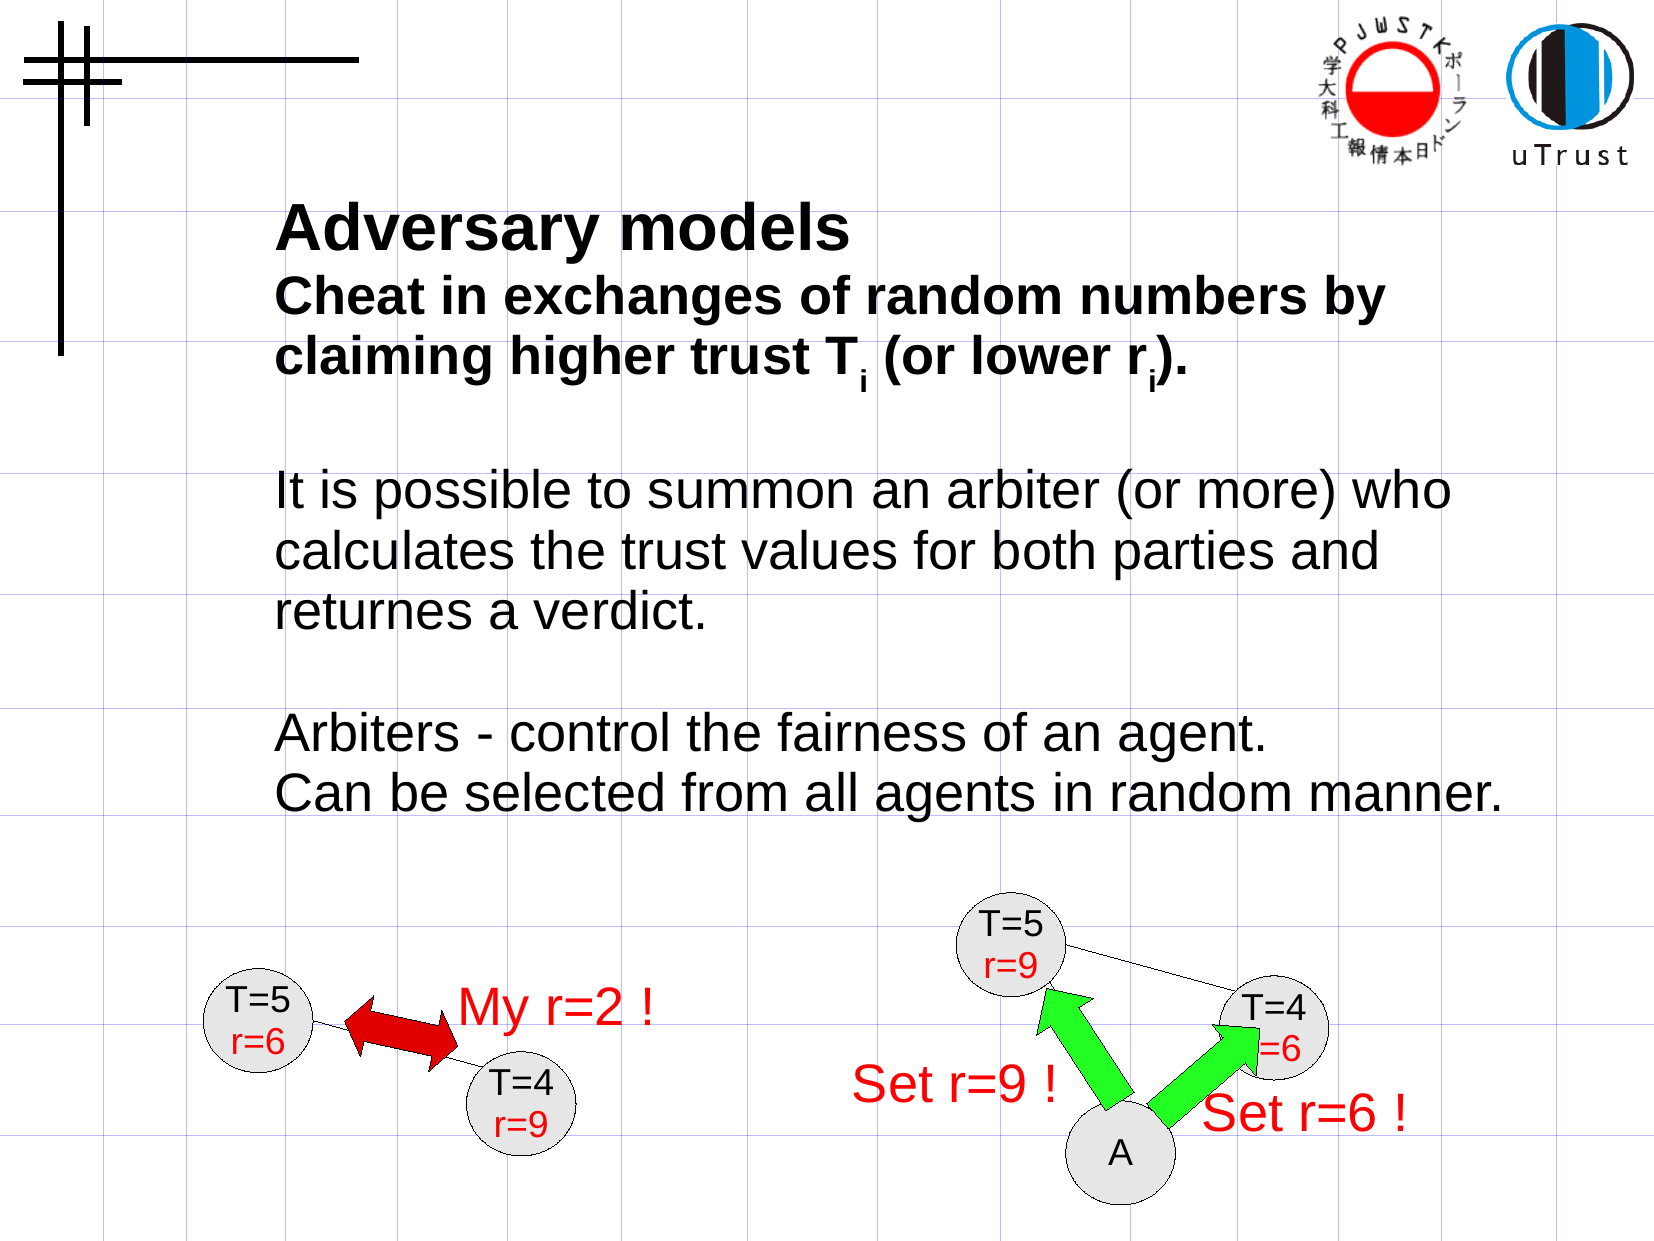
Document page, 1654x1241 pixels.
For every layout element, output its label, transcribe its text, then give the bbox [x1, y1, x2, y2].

picture [1512, 30, 1565, 125]
text_box [1146, 1024, 1260, 1129]
picture [1506, 23, 1634, 165]
text_box Set r=9 ! [837, 1045, 1099, 1122]
text_box T=5 r=9 [956, 892, 1066, 997]
text_box Adversary models Cheat in exchanges of random numbers by claiming higher trust Ti (or lower ri). It is possible to summon an arbiter (or more) who calculates the trust values for both parties and returnes a verdict. Arbiters - control the fairness of an agent. Can be selected from all agents in random manner. [259, 183, 1565, 894]
text_box T=4 r=6 [1219, 975, 1329, 1074]
text_box [344, 995, 458, 1072]
text_box T=5 r=6 [203, 968, 314, 1073]
text_box My r=2 ! [442, 968, 715, 1045]
text_box [1036, 988, 1135, 1111]
text_box Set r=6 ! [1187, 1074, 1449, 1151]
text_box T=4 r=9 [466, 1051, 577, 1156]
picture [1304, 0, 1479, 178]
text_box A [1065, 1100, 1176, 1205]
